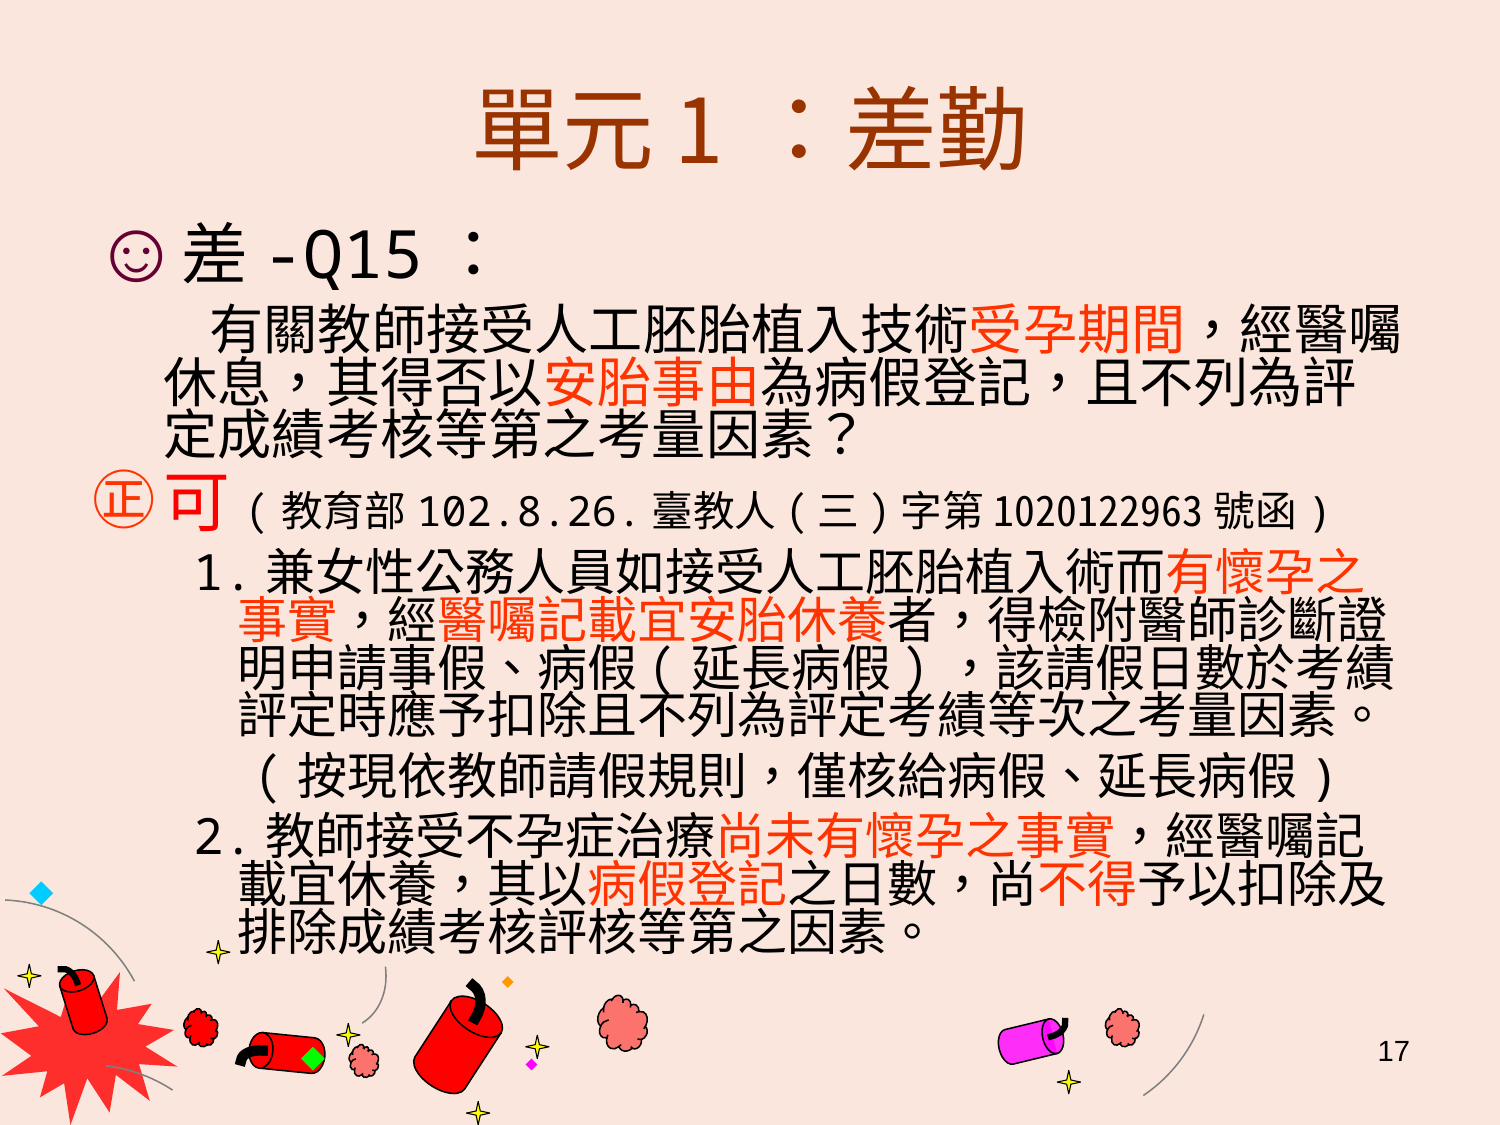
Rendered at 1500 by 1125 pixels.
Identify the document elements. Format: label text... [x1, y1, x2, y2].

list 差-Q15： 有關教師接受人工胚胎植入技術受孕期間，經醫囑休息，其得否以安胎事由為病假登記，且不列為評定成績考核等第之考量因素？ 可(教育部102.8.26.臺教人(三)字第1020122963號函) 1.兼女性公務人員如接受人工胚胎植入術而有懷孕之事實，經醫囑記載宜安胎休養者，得檢附醫師診斷證明申請事假、病假(延長病假)，該請假日數於考績評定時應予扣除且不列為評定考績等次之考量因素。 (按現依教師請假規則，僅核給病假、延長病假) 2.教師接受不孕症治療尚未有懷孕之事實，經醫囑記載宜休養，其以病假登記之日數，尚不得予以扣除及排除成績考核評核等第之因素。 [75, 219, 1426, 1012]
text_box <number> [1074, 1024, 1426, 1103]
title 單元1：差勤 [75, 45, 1426, 209]
